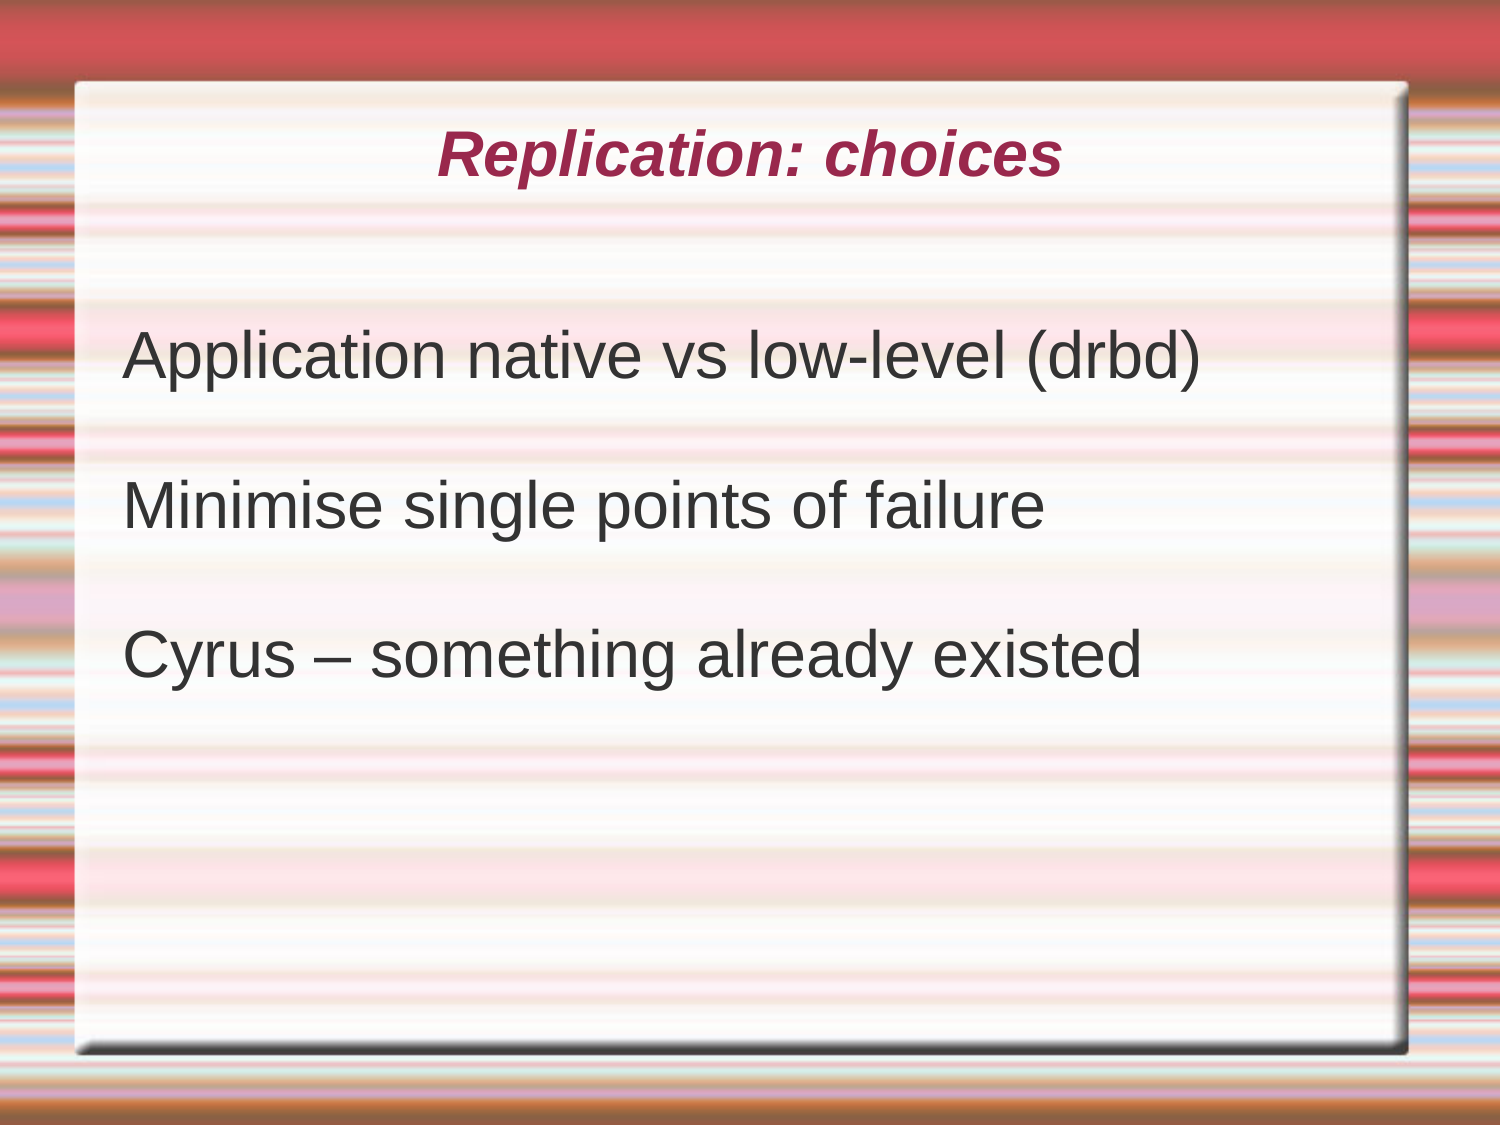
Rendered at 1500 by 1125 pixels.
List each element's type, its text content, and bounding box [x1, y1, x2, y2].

picture [0, 0, 1500, 1125]
list Application native vs low-level (drbd) Minimise single points of failure Cyrus – something already existed [122, 318, 1376, 1046]
title Replication: choices [110, 104, 1392, 292]
